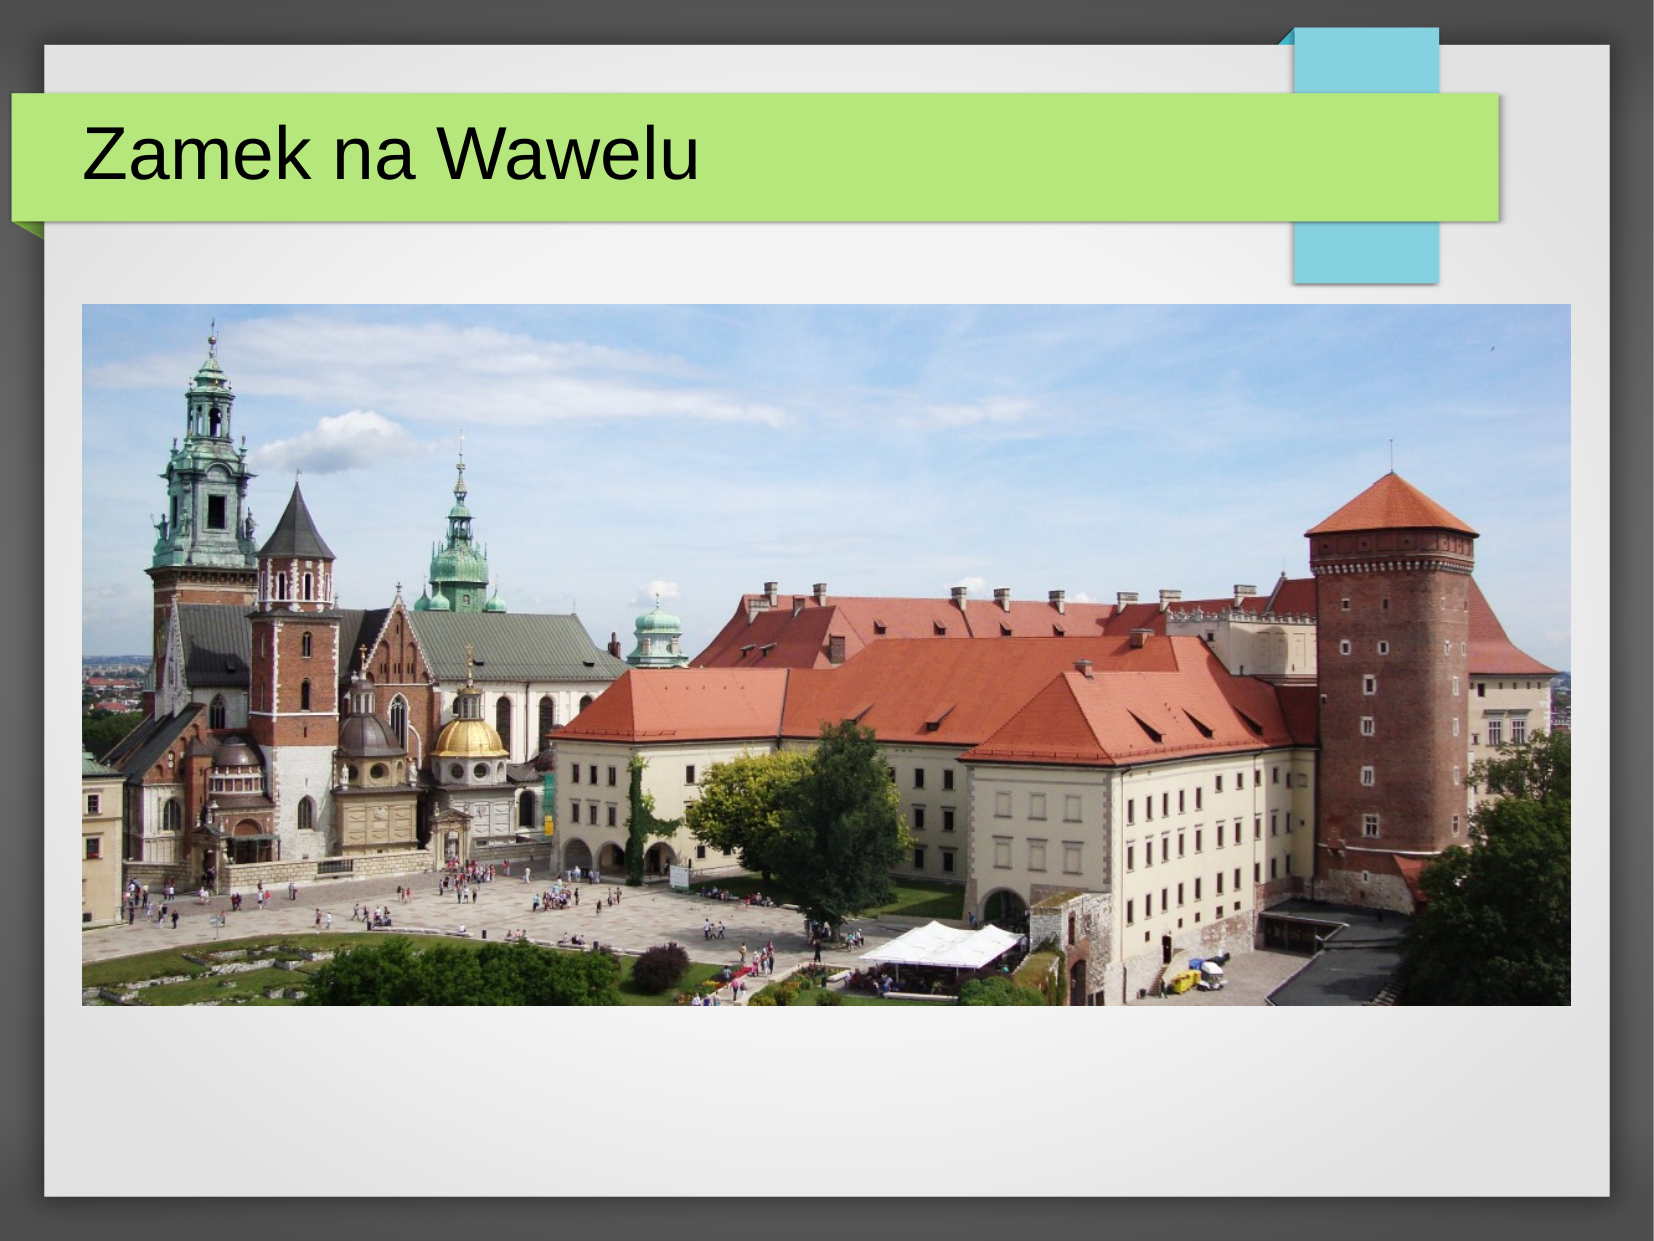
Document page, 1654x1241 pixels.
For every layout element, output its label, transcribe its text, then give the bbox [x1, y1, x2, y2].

picture [0, 0, 1654, 1241]
title Zamek na Wawelu [82, 94, 1264, 213]
